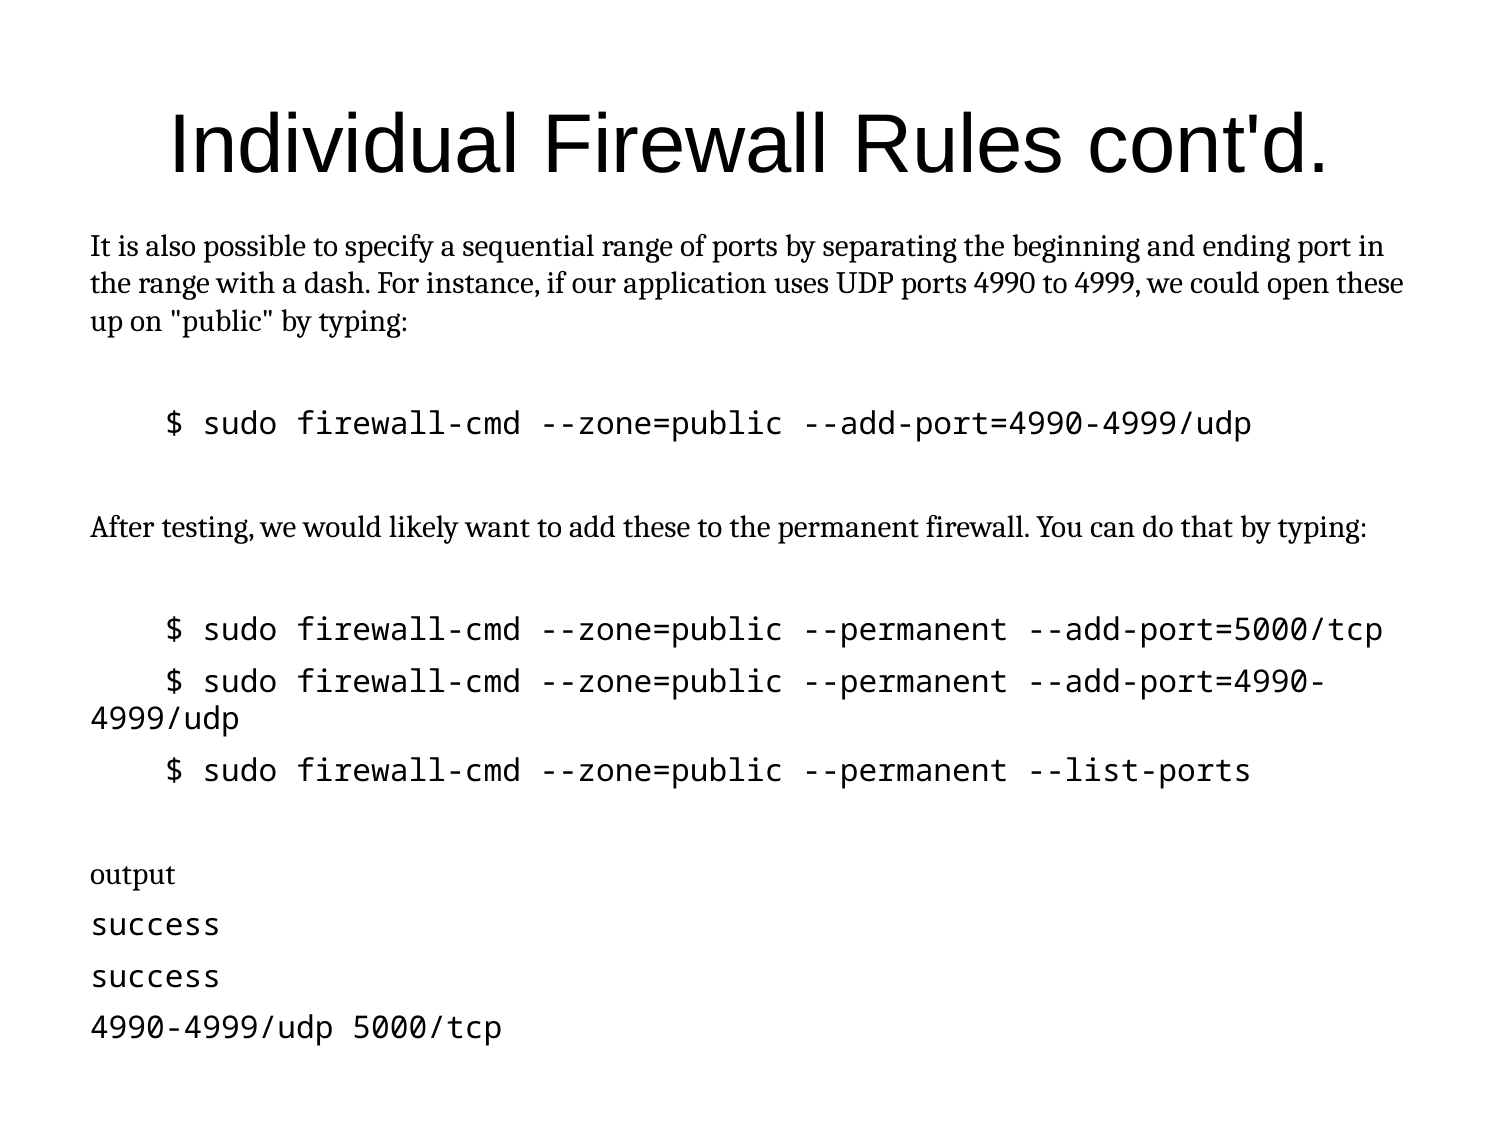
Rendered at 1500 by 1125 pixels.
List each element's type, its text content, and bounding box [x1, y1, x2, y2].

list It is also possible to specify a sequential range of ports by separating the beginning and ending port in the range with a dash. For instance, if our application uses UDP ports 4990 to 4999, we could open these up on "public" by typing: $ sudo firewall-cmd --zone=public --add-port=4990-4999/udp After testing, we would likely want to add these to the permanent firewall. You can do that by typing: $ sudo firewall-cmd --zone=public --permanent --add-port=5000/tcp $ sudo firewall-cmd --zone=public --permanent --add-port=4990-4999/udp $ sudo firewall-cmd --zone=public --permanent --list-ports output success success 4990-4999/udp 5000/tcp [75, 217, 1425, 1081]
title Individual Firewall Rules cont'd. [75, 45, 1425, 217]
